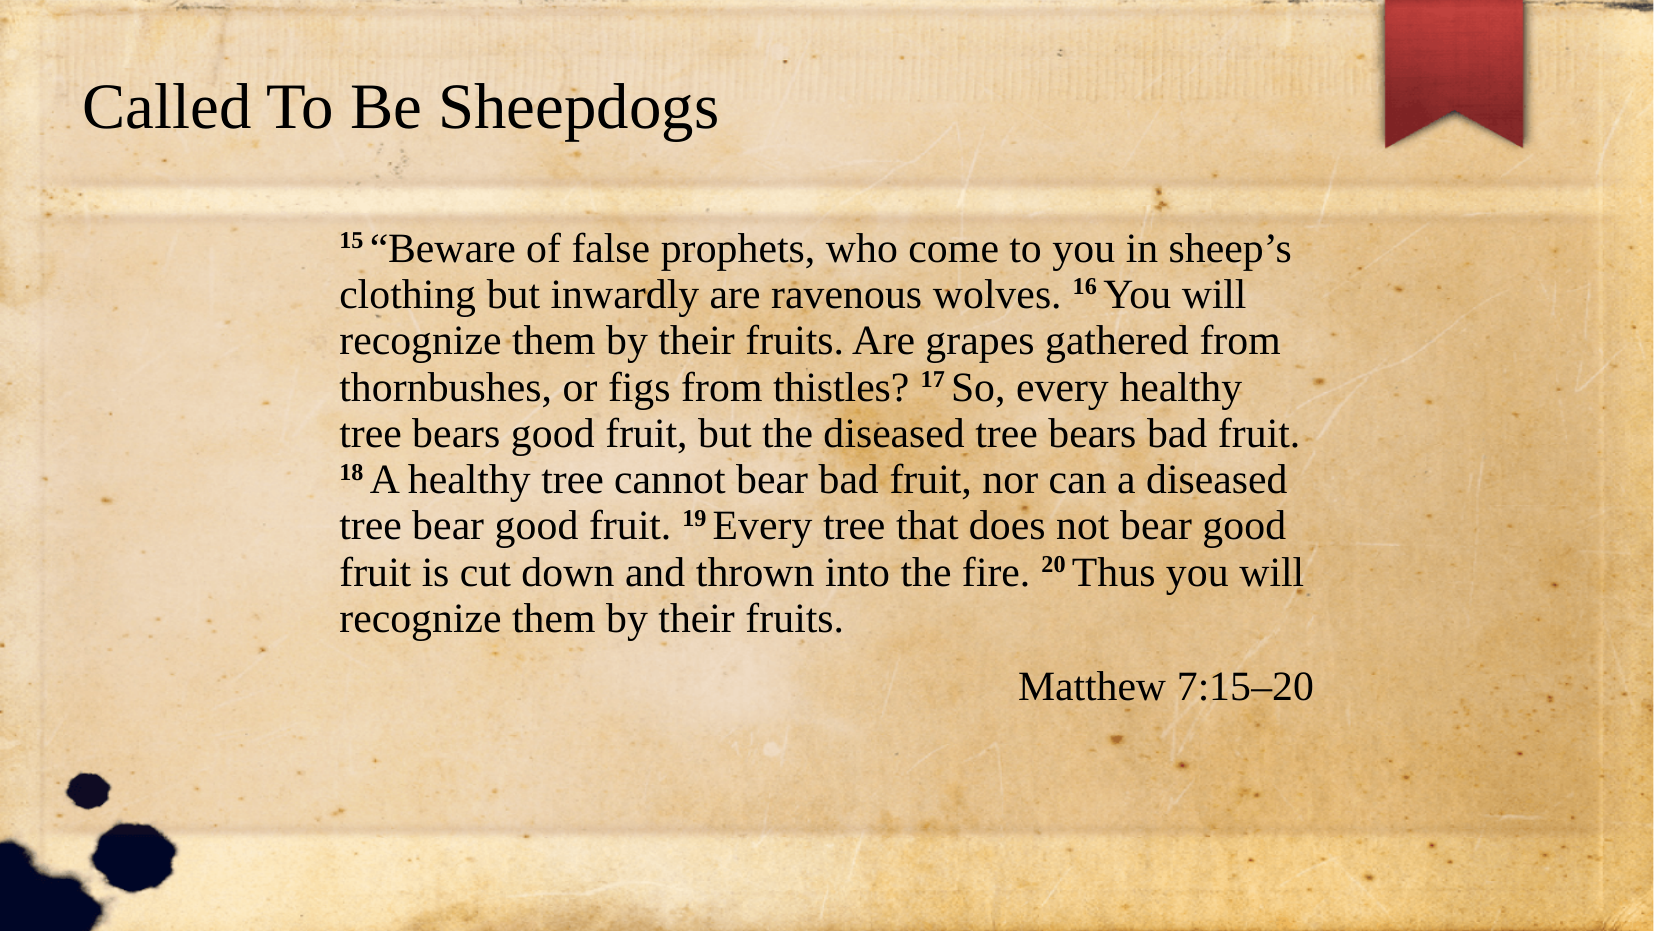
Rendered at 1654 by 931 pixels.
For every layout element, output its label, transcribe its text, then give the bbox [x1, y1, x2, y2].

list 15 “Beware of false prophets, who come to you in sheep’s clothing but inwardly are ravenous wolves. 16 You will recognize them by their fruits. Are grapes gathered from thornbushes, or figs from thistles? 17 So, every healthy tree bears good fruit, but the diseased tree bears bad fruit. 18 A healthy tree cannot bear bad fruit, nor can a diseased tree bear good fruit. 19 Every tree that does not bear good fruit is cut down and thrown into the fire. 20 Thus you will recognize them by their fruits. Matthew 7:15–20 [339, 225, 1315, 811]
title Called To Be Sheepdogs [82, 37, 1347, 178]
picture [0, 0, 1654, 931]
